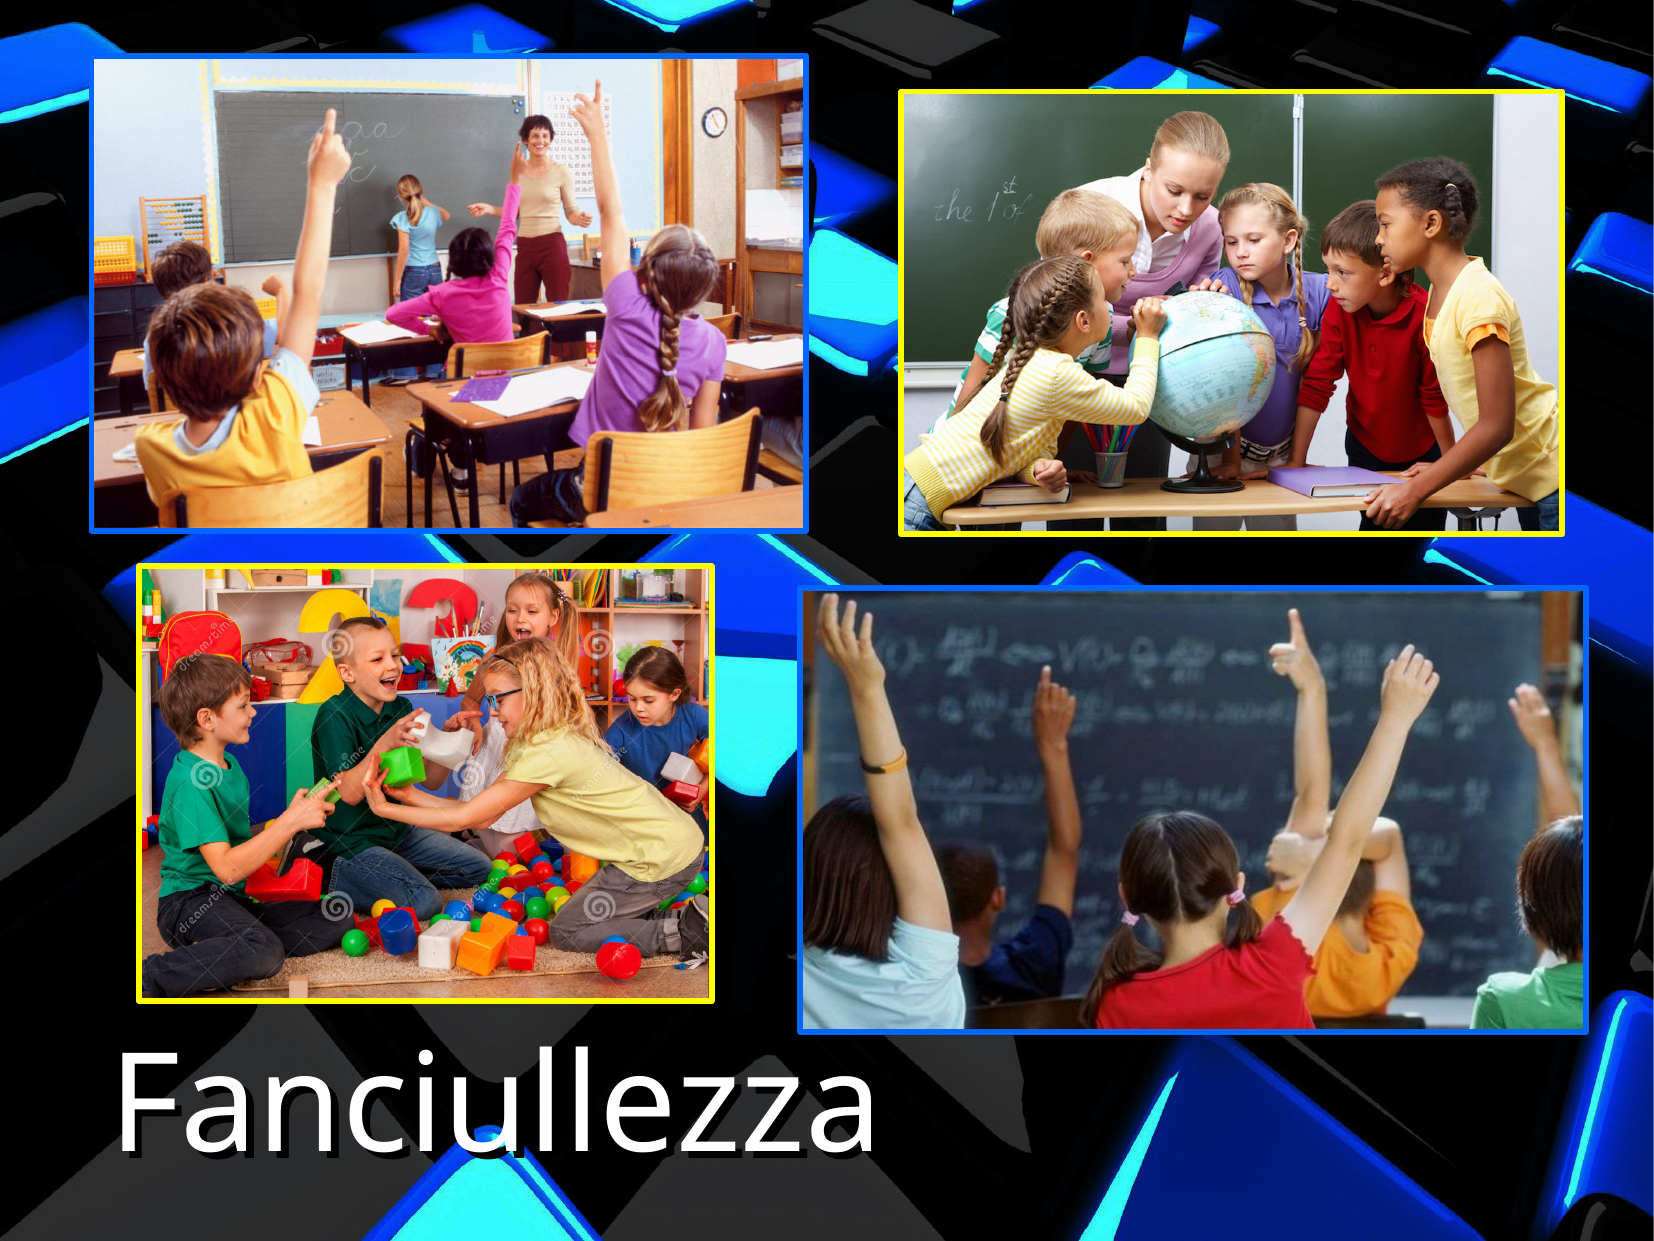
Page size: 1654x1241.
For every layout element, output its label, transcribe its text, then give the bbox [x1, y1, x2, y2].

picture [803, 590, 1583, 1030]
text_box Fanciullezza [94, 996, 1016, 1241]
picture [141, 569, 709, 998]
picture [0, 0, 1654, 1241]
